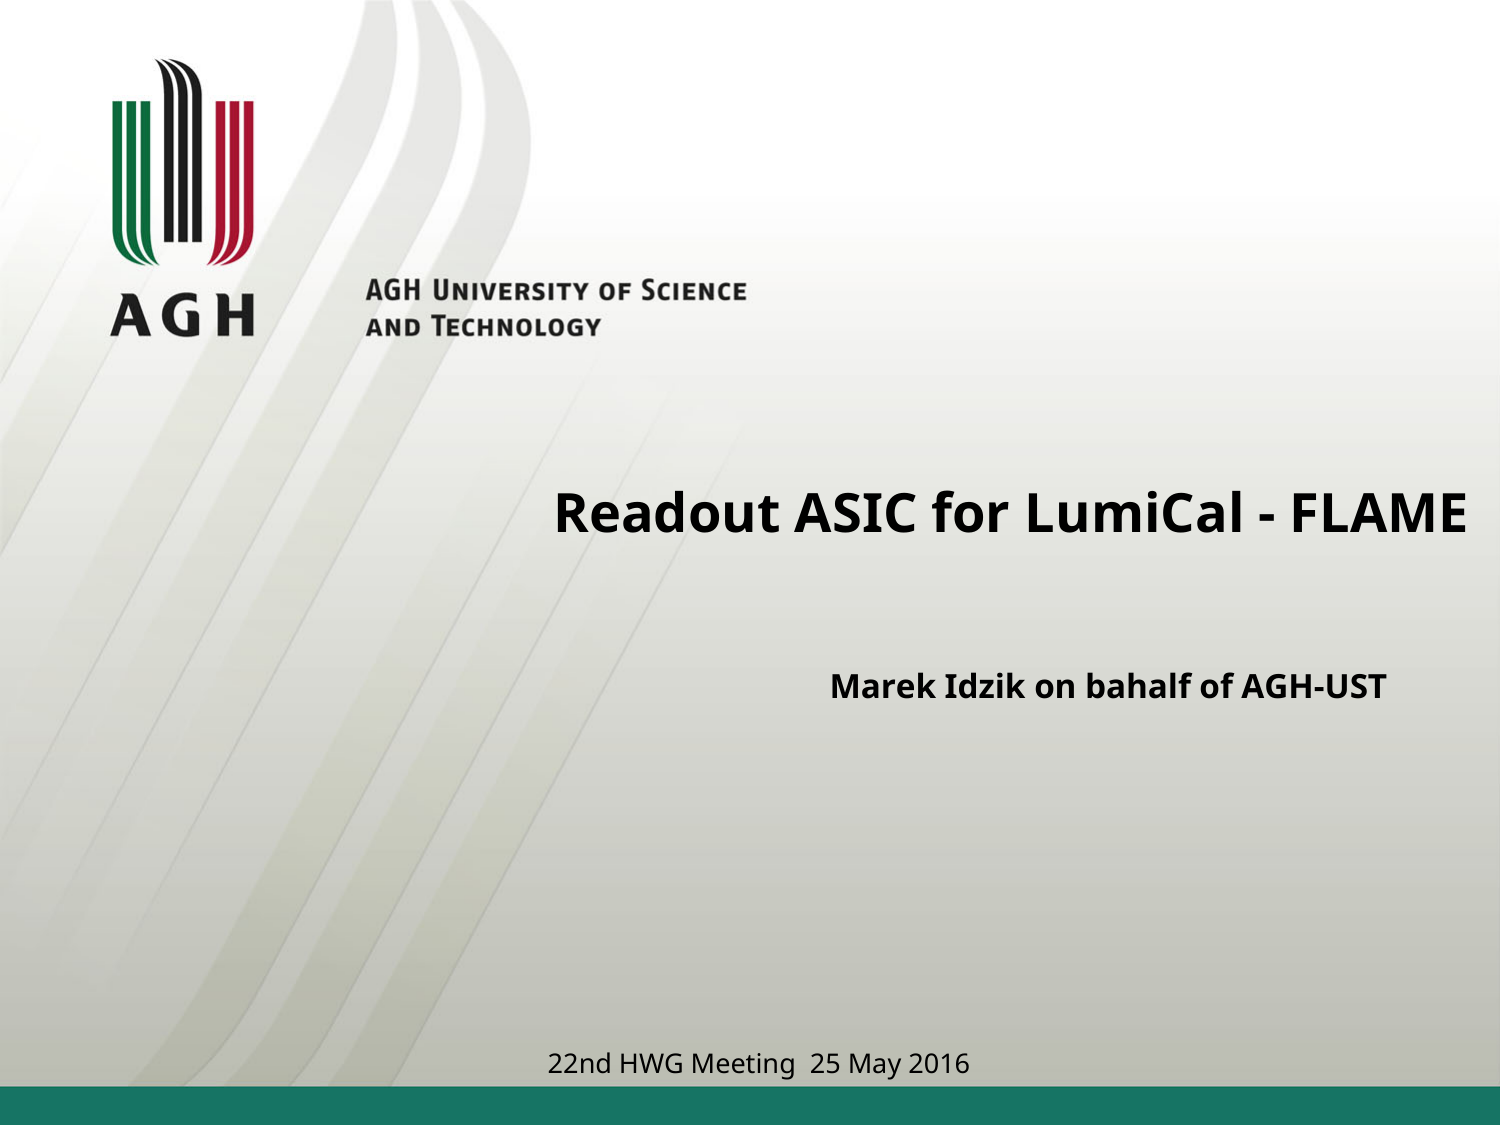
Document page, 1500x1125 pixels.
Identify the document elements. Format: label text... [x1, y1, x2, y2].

text_box 22nd HWG Meeting 25 May 2016 [17, 1045, 1500, 1099]
text_box Marek Idzik on bahalf of AGH-UST [100, 655, 1389, 833]
picture [0, 0, 1500, 1125]
title Readout ASIC for LumiCal - FLAME [118, 389, 1471, 637]
